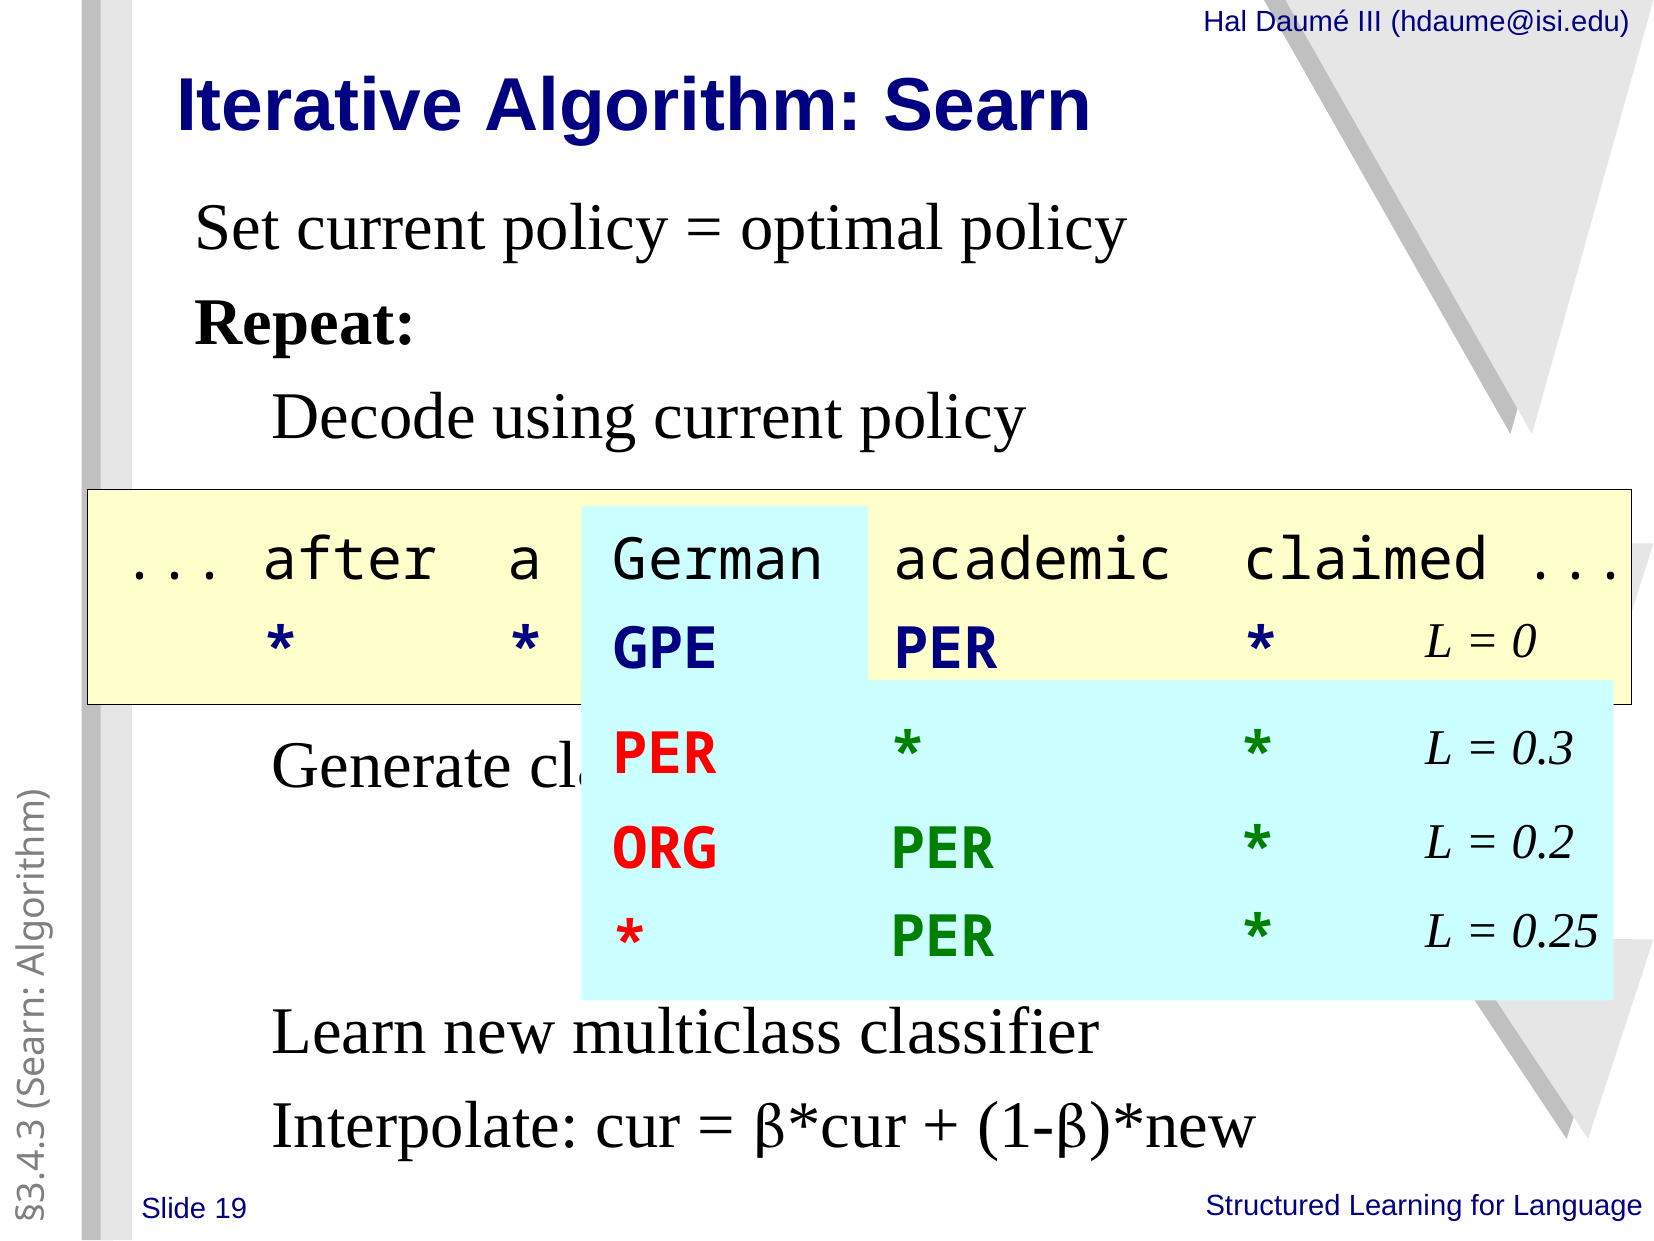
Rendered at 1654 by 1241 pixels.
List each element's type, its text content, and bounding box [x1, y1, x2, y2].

text_box PER * [890, 894, 1589, 964]
title Iterative Algorithm: Searn [176, 44, 1509, 166]
text_box ORG [612, 806, 754, 876]
text_box Learn new multiclass classifier [271, 993, 1102, 1075]
text_box Set current policy = optimal policy [194, 190, 1130, 272]
text_box Interpolate: cur = *cur + (1-)*new [271, 1088, 1263, 1172]
text_box L = 0.2 [1425, 814, 1575, 875]
text_box PER [612, 711, 741, 781]
text_box ... after a German academic claimed ... [122, 517, 1629, 586]
text_box L = 0.3 [1425, 719, 1575, 780]
text_box [87, 489, 1632, 1001]
text_box L = 0.25 [1425, 902, 1600, 963]
text_box §3.4.3 (Searn: Algorithm) [3, 804, 65, 1223]
text_box Repeat: [194, 285, 418, 373]
text_box Generate classification problems [271, 727, 581, 809]
text_box * [612, 900, 748, 970]
text_box PER * [889, 806, 1589, 876]
text_box Decode using current policy [271, 379, 1029, 461]
text_box L = 0 [1425, 613, 1537, 674]
text_box * * GPE PER * [123, 606, 1279, 676]
text_box * * [889, 711, 1589, 781]
